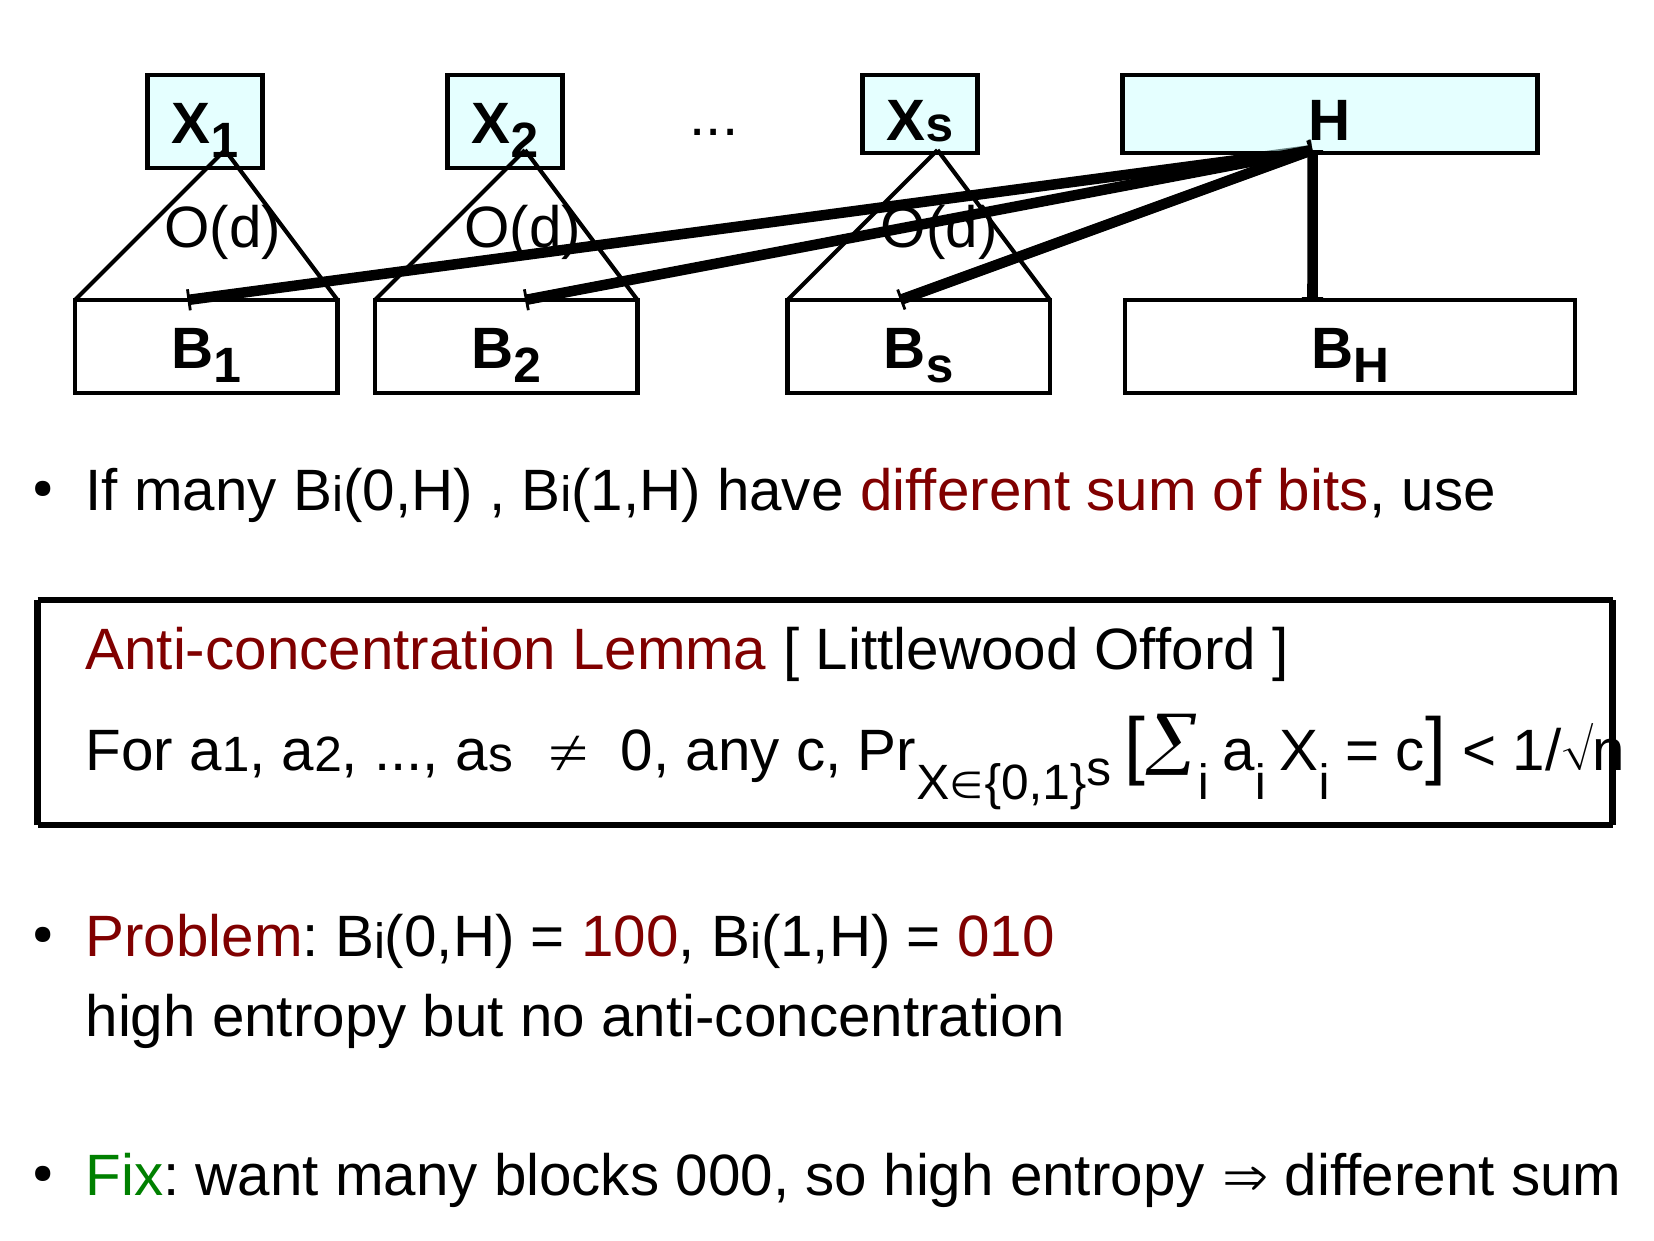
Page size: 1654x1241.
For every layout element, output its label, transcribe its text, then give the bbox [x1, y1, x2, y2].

text_box B1 [74, 299, 338, 394]
text_box X1 [210, 157, 235, 169]
text_box O(d) [150, 187, 297, 268]
text_box Xs [862, 75, 978, 154]
text_box O(d) [866, 187, 1013, 229]
text_box ... [675, 75, 788, 155]
text_box BH [1125, 299, 1576, 394]
list If many Bi(0,H) , Bi(1,H) have different sum of bits, use Anti-concentration Lemma [ Littlewood Offord ] For a1, a2, ..., as  0, any c, PrX{0,1}s [i ai Xi = c] < 1/n Problem: Bi(0,H) = 100, Bi(1,H) = 010 high entropy but no anti-concentration Fix: want many blocks 000, so high entropy  different sum [0, 450, 1654, 1238]
text_box X1 [147, 74, 263, 169]
text_box X2 [447, 74, 563, 169]
text_box B2 [374, 299, 638, 394]
text_box O(d) [866, 213, 1013, 268]
text_box Bs [787, 299, 1051, 394]
text_box H [1122, 75, 1538, 154]
text_box O(d) [450, 187, 597, 268]
text_box X2 [510, 157, 535, 169]
